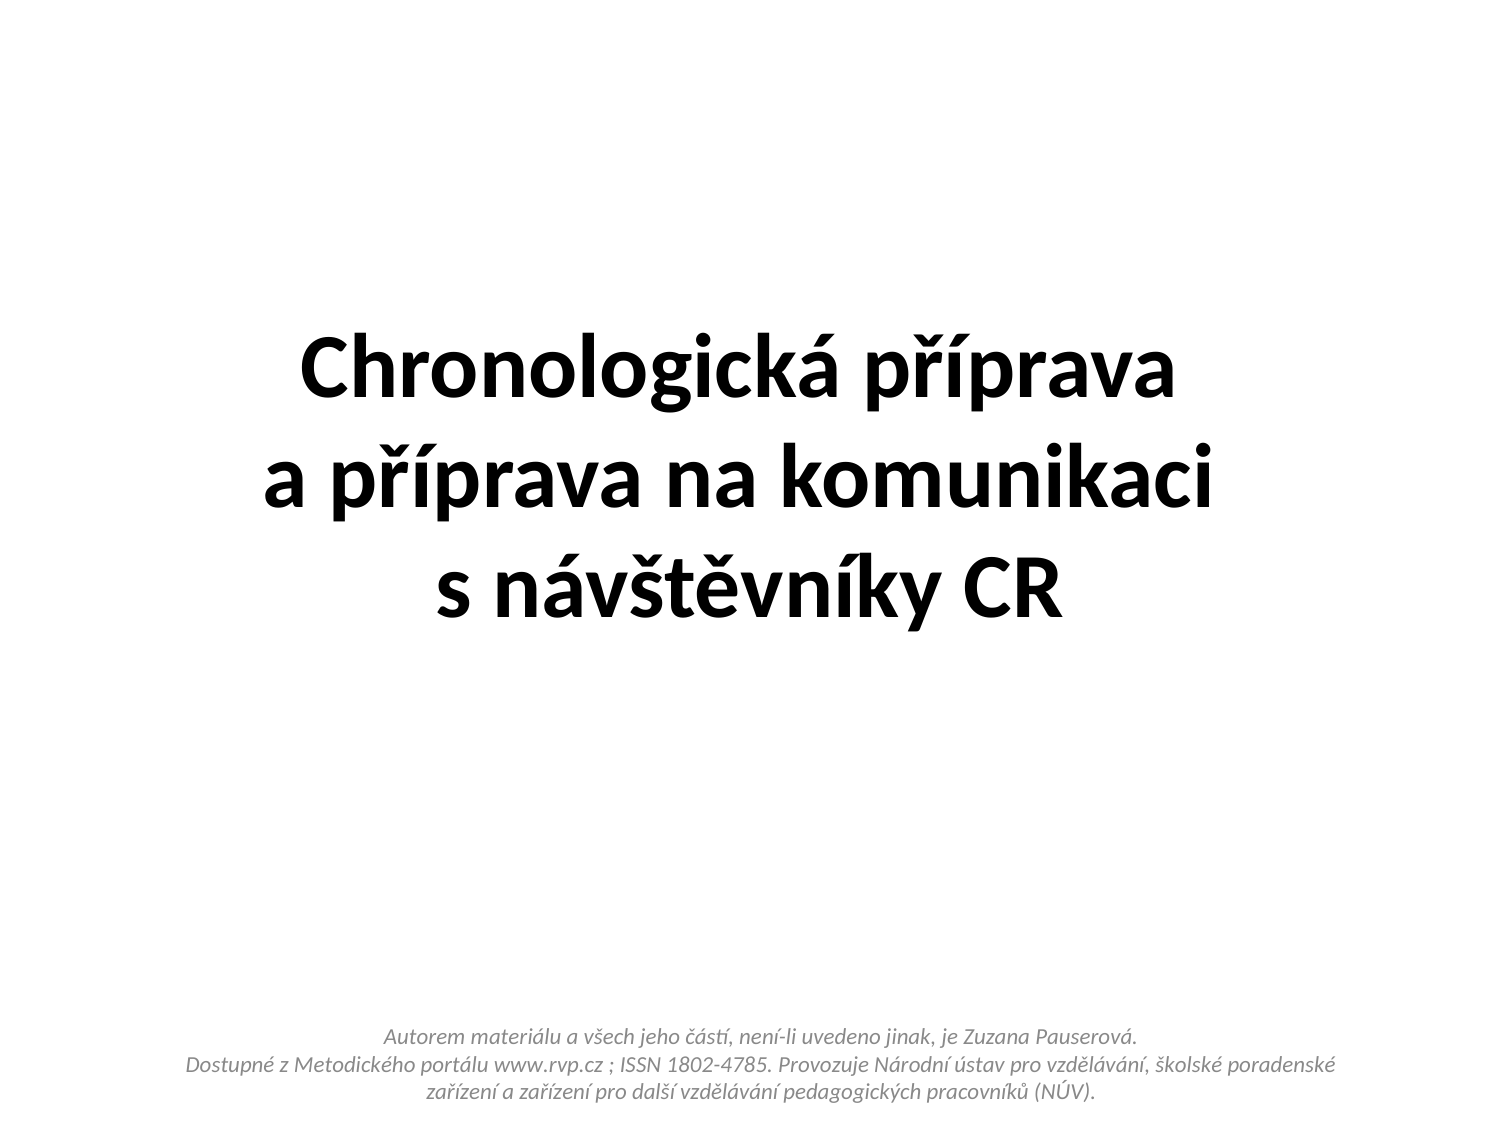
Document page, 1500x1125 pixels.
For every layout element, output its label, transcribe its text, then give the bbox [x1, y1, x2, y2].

title Chronologická příprava a příprava na komunikaci s návštěvníky CR [112, 298, 1388, 644]
text_box Autorem materiálu a všech jeho částí, není-li uvedeno jinak, je Zuzana Pauserová. Dostupné z Metodického portálu www.rvp.cz ; ISSN 1802-4785. Provozuje Národní ústav pro vzdělávání, školské poradenské zařízení a zařízení pro další vzdělávání pedagogických pracovníků (NÚV). [147, 1046, 1377, 1107]
